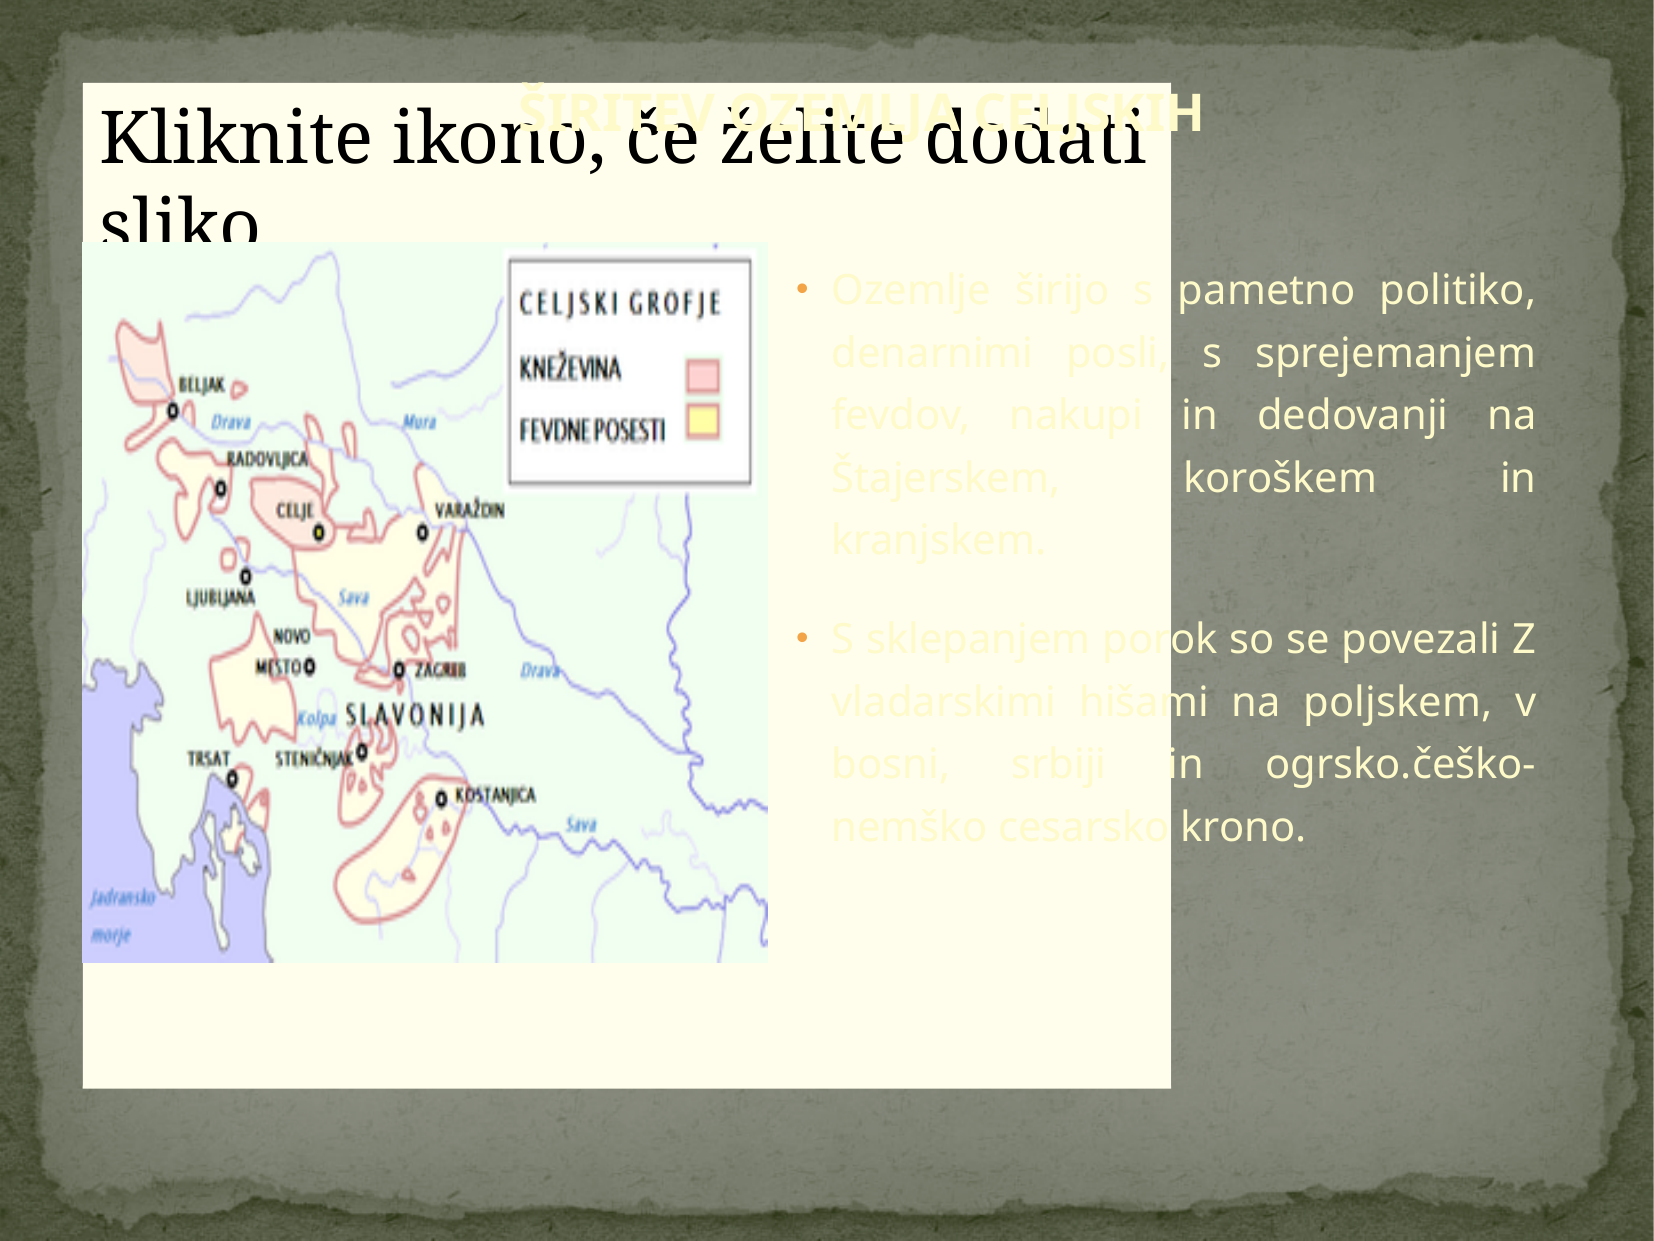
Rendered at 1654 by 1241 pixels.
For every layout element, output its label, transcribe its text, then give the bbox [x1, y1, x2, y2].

text_box ŠIRITEV OZEMLJA CELJSKIH [472, 53, 1253, 213]
picture [0, 0, 1654, 1241]
text_box Ozemlje širijo s pametno politiko, denarnimi posli, s sprejemanjem fevdov, nakupi in dedovanji na Štajerskem, koroškem in kranjskem. S sklepanjem porok so se povezali Z vladarskimi hišami na poljskem, v bosni, srbiji in ogrsko.češko-nemško cesarsko krono. [779, 242, 1554, 1140]
